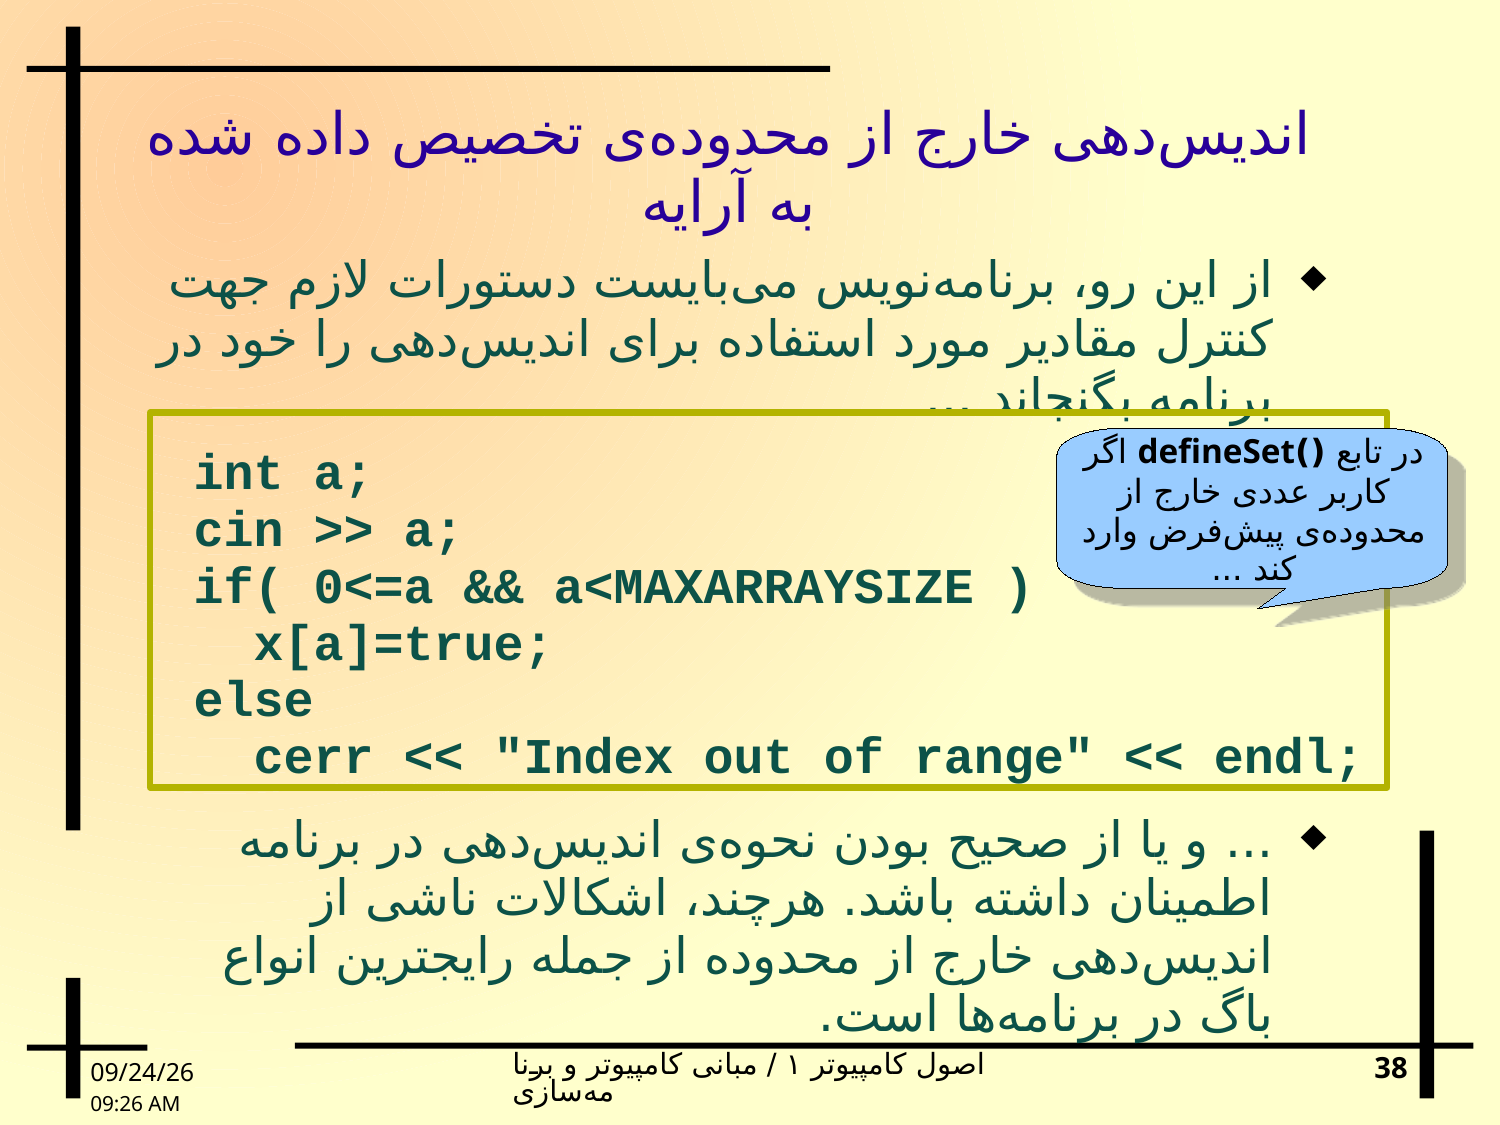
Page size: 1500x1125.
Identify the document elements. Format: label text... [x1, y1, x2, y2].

list از این رو، برنامه‌نویس می‌بایست دستورات لازم جهت کنترل مقادیر مورد استفاده برای اندیس‌دهی را خود در برنامه بگنجاند ... int a; cin >> a; if( 0<=a && a<MAXARRAYSIZE ) x[a]=true; else cerr << "Index out of range" << endl; ... و یا از صحیح بودن نحوه‌ی اندیس‌دهی در برنامه اطمینان داشته باشد. هرچند، اشکالات ناشی از اندیس‌دهی خارج از محدوده از جمله رایجترین انواع باگ در برنامه‌ها است. [140, 251, 1398, 1028]
list از این رو، برنامه‌نویس می‌بایست دستورات لازم جهت کنترل مقادیر مورد استفاده برای اندیس‌دهی را خود در برنامه بگنجاند ... int a; cin >> a; if( 0<=a && a<MAXARRAYSIZE ) x[a]=true; else cerr << "Index out of range" << endl; ... و یا از صحیح بودن نحوه‌ی اندیس‌دهی در برنامه اطمینان داشته باشد. هرچند، اشکالات ناشی از اندیس‌دهی خارج از محدوده از جمله رایجترین انواع باگ در برنامه‌ها است. [153, 416, 1384, 784]
title اندیس‌دهی خارج از محدوده‌ی تخصیص داده شده به آرایه [113, 108, 1344, 229]
text_box در تابع ()defineSet اگر کاربر عددی خارج از محدوده‌ی پیش‌فرض وارد کند ... [1056, 428, 1448, 609]
